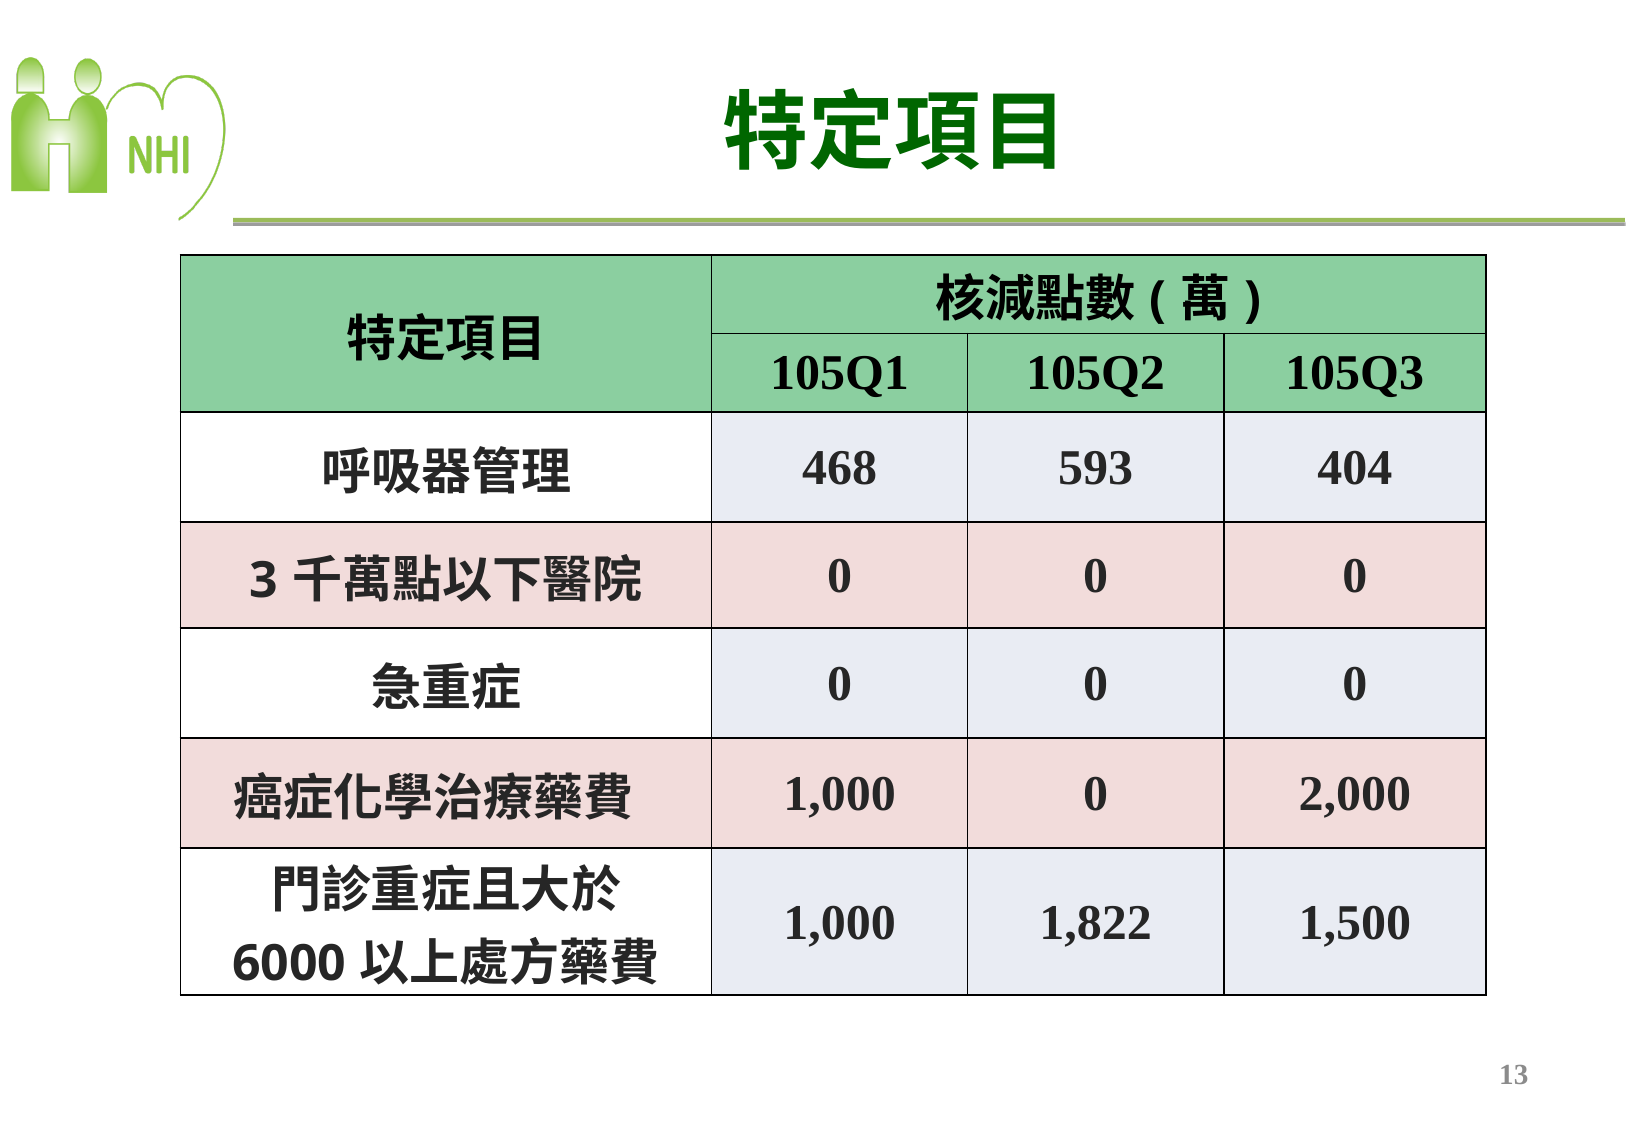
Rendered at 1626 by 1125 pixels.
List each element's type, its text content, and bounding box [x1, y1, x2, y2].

title 特定項目 [292, 54, 1498, 196]
table_cell 593 [968, 413, 1223, 521]
table_cell 0 [968, 523, 1223, 627]
picture [0, 42, 233, 233]
table_cell 急重症 [181, 629, 711, 737]
table_cell 呼吸器管理 [181, 413, 711, 521]
table_cell 2,000 [1225, 739, 1485, 847]
table_cell 105Q3 [1225, 334, 1485, 411]
table_cell 105Q2 [968, 334, 1223, 411]
table_cell 0 [1225, 523, 1485, 627]
table_cell 門診重症且大於 6000以上處方藥費 [181, 849, 711, 994]
table_cell 404 [1225, 413, 1485, 521]
table_cell 1,000 [712, 849, 967, 994]
table_cell 0 [1225, 629, 1485, 737]
table_cell 1,822 [968, 849, 1223, 994]
slide_number <編號> [1164, 1042, 1544, 1103]
table_header 核減點數(萬) [712, 256, 1485, 333]
table_cell 0 [712, 629, 967, 737]
table_cell 3千萬點以下醫院 [181, 523, 711, 627]
table_cell 105Q1 [712, 334, 967, 411]
table_cell 468 [712, 413, 967, 521]
table_cell 1,000 [712, 739, 967, 847]
table_cell 0 [968, 739, 1223, 847]
table_cell 0 [712, 523, 967, 627]
table_cell 癌症化學治療藥費 [181, 739, 711, 847]
table_cell 0 [968, 629, 1223, 737]
table_cell 1,500 [1225, 849, 1485, 994]
table_header 特定項目 [181, 256, 711, 411]
